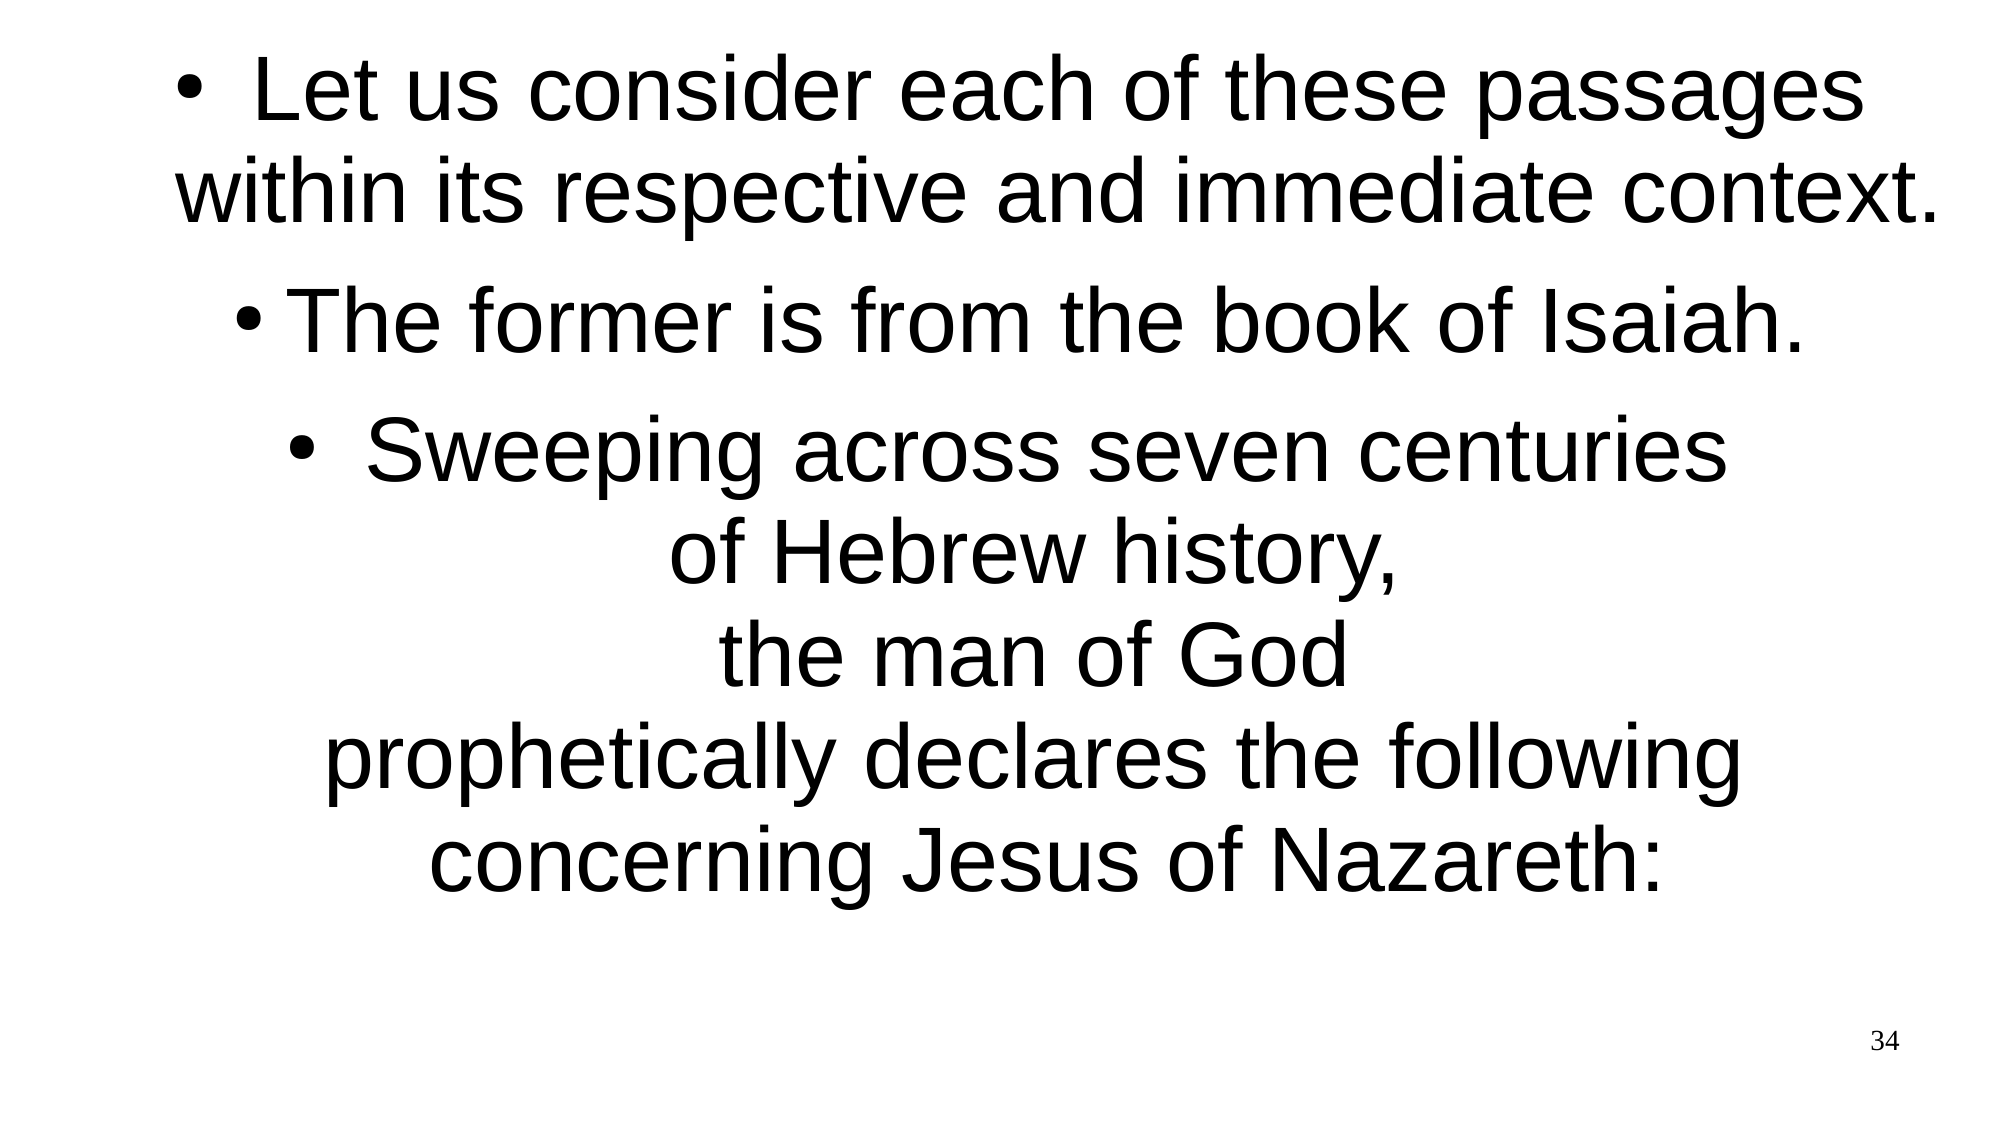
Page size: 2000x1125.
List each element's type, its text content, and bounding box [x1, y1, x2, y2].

list Let us consider each of these passages within its respective and immediate context. The former is from the book of Isaiah. Sweeping across seven centuries of Hebrew history, the man of God prophetically declares the following concerning Jesus of Nazareth: [37, 37, 1988, 1088]
